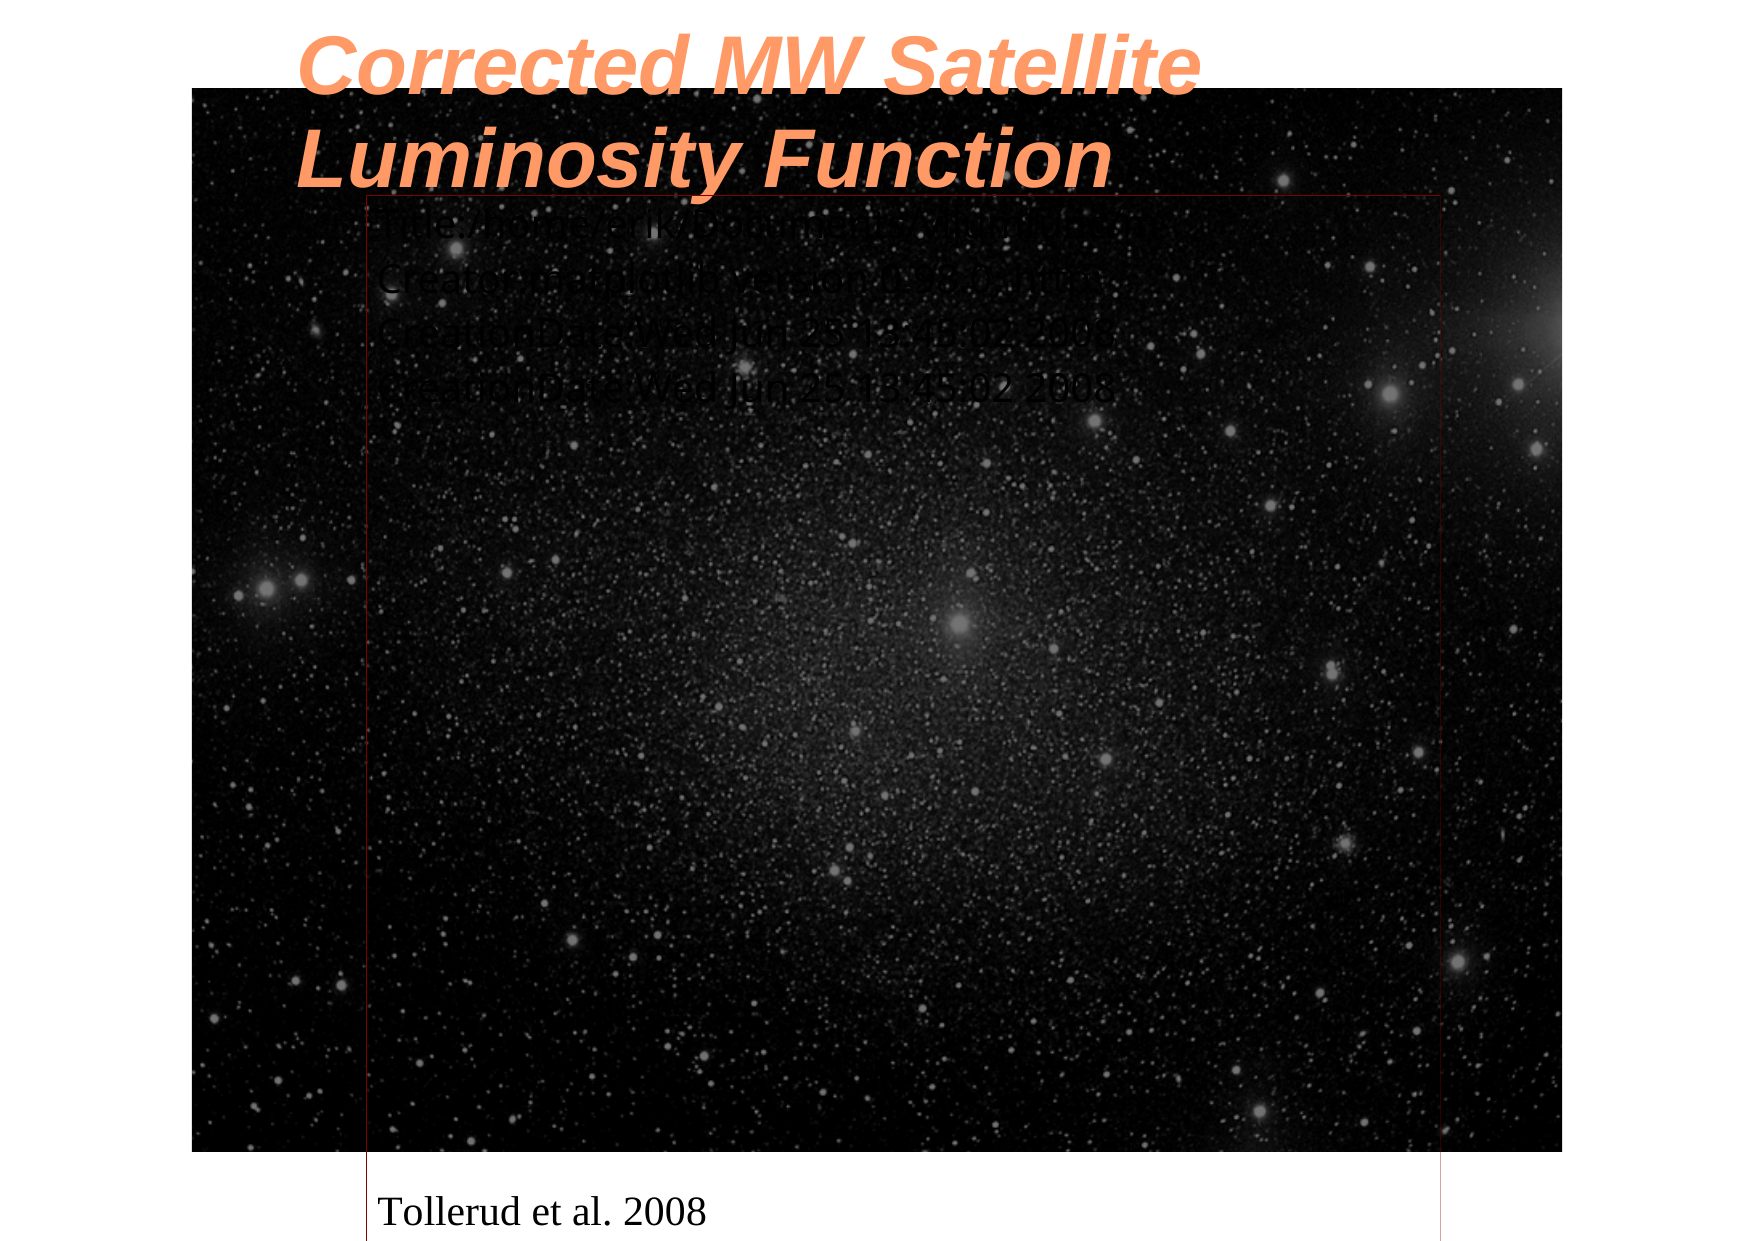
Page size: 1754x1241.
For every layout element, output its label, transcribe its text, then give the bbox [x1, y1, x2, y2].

list Tollerud et al. 2008 [359, 1187, 735, 1241]
picture [191, 88, 1563, 1241]
title Corrected MW Satellite Luminosity Function [296, 19, 1467, 206]
